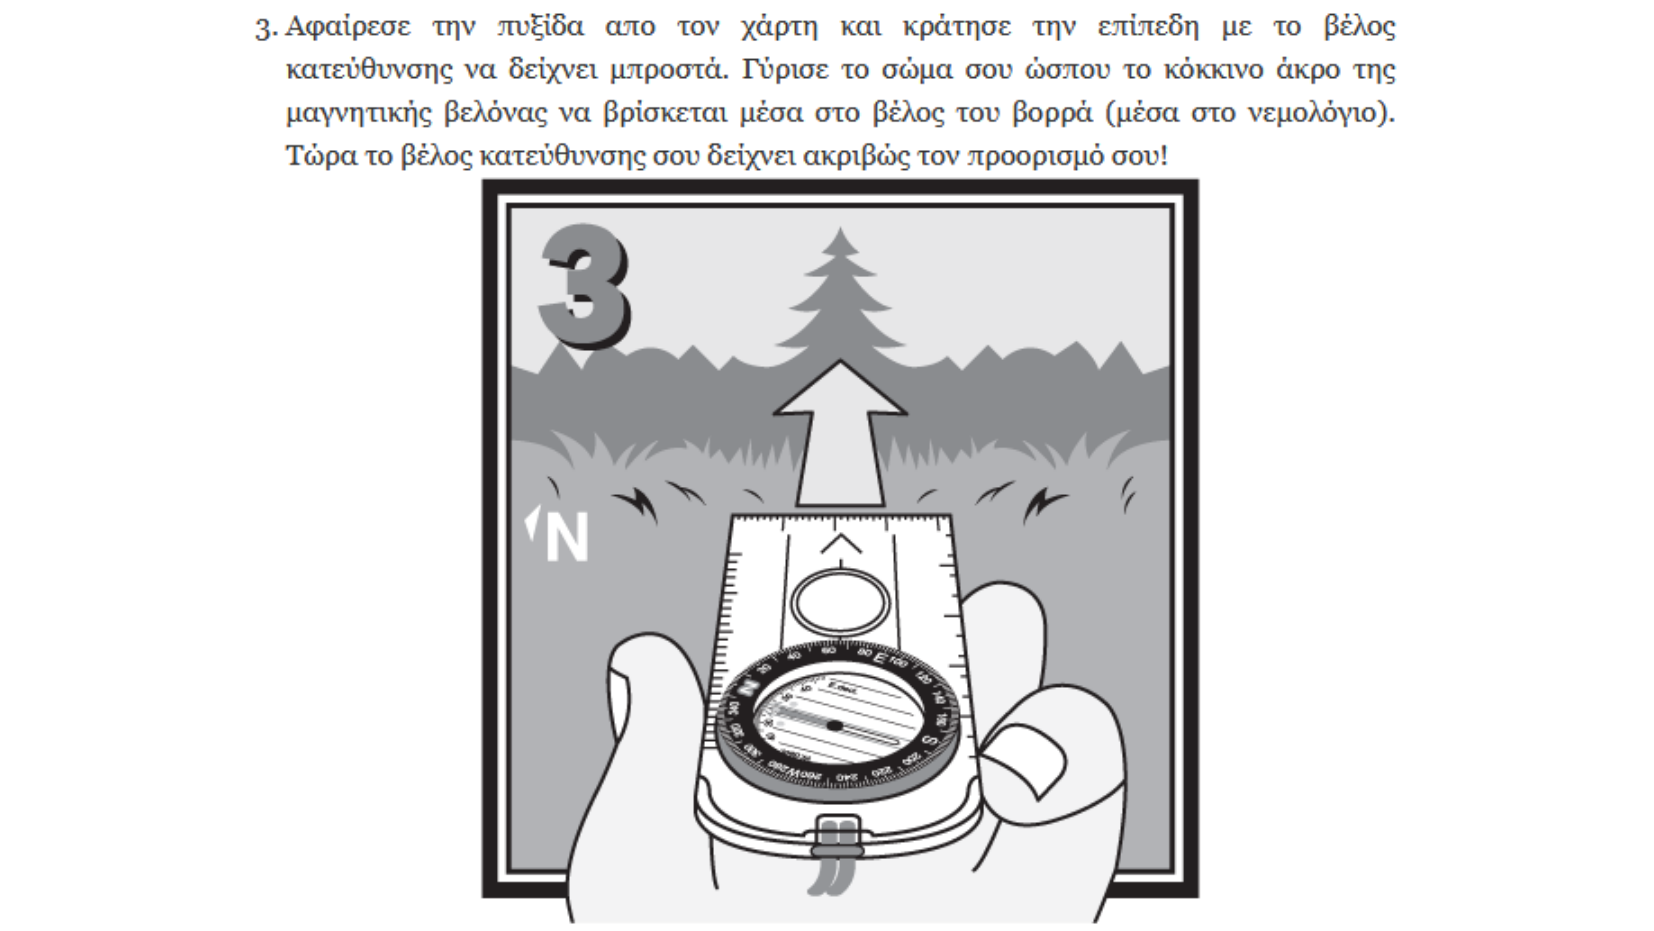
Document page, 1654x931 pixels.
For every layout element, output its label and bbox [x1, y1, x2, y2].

picture [224, 5, 1438, 931]
